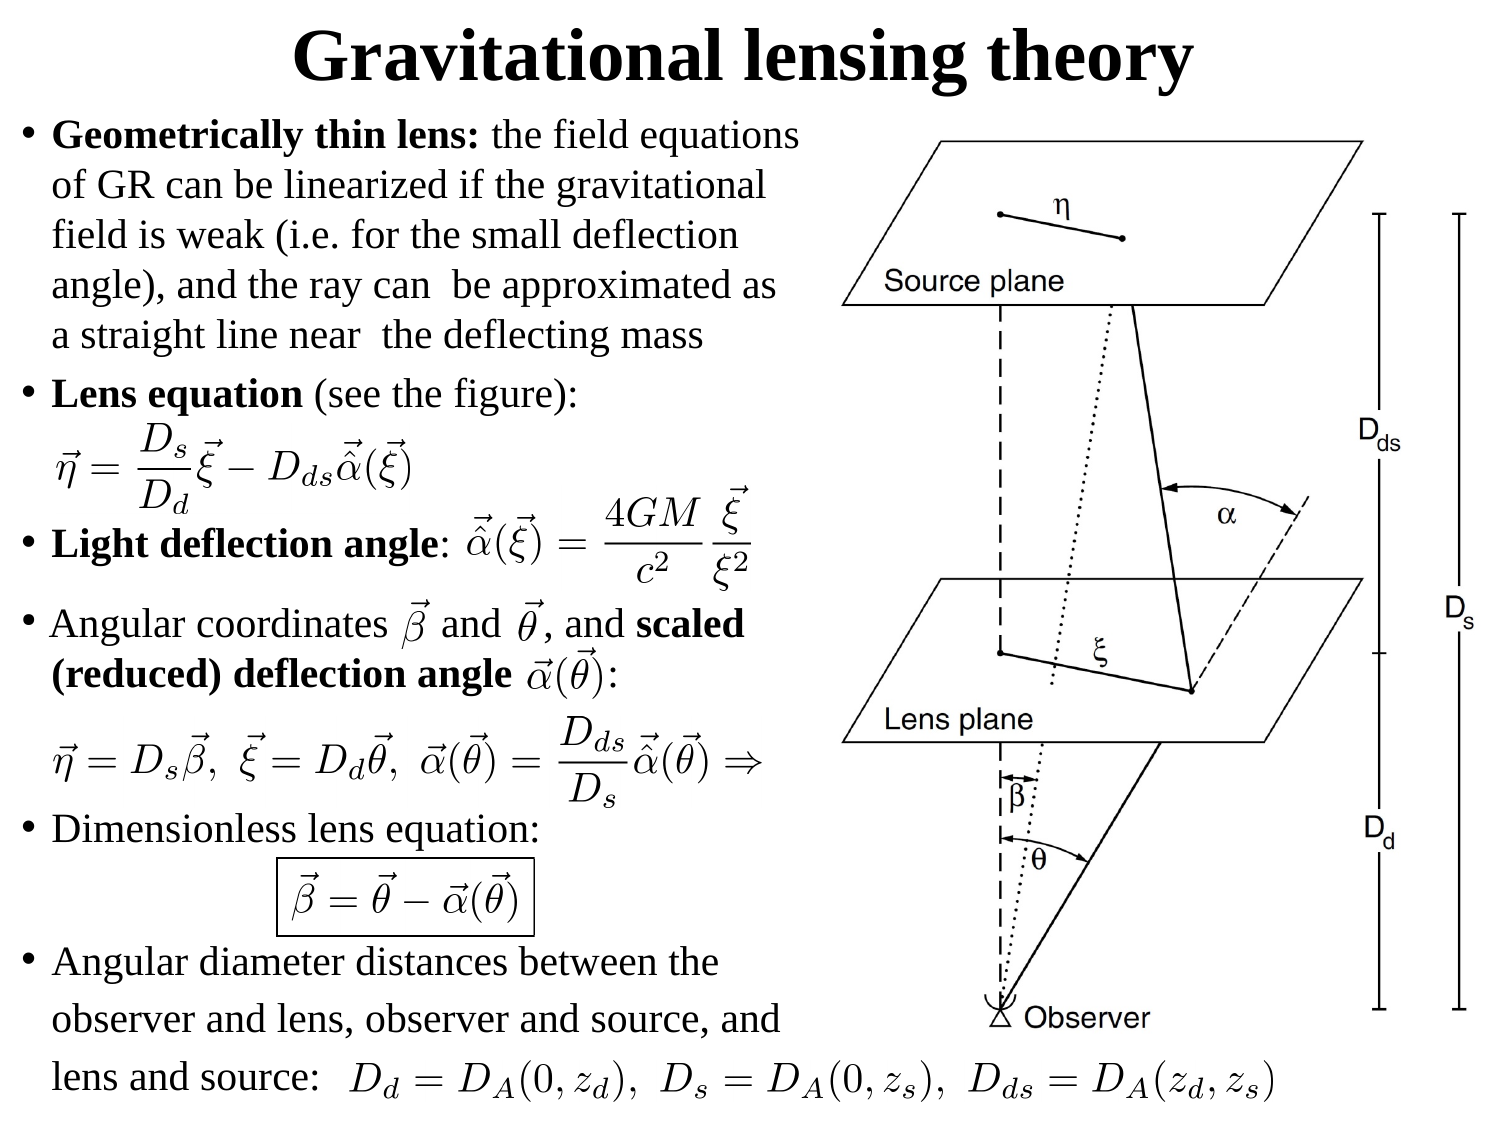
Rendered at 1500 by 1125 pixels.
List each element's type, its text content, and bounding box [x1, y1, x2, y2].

picture [349, 1060, 1273, 1102]
picture [527, 647, 602, 699]
picture [467, 485, 751, 591]
text_box Geometrically thin lens: the field equations of GR can be linearized if the gravitational field is weak (i.e. for the small deflection angle), and the ray can be approximated as a straight line near the deflecting mass Lens equation (see the figure): Light deflection angle: Angular coordinates and , and scaled (reduced) deflection angle : Dimensionless lens equation: Angular diameter distances between the observer and lens, observer and source, and lens and source: [6, 99, 818, 1107]
picture [53, 716, 762, 808]
title Gravitational lensing theory [12, 6, 1475, 95]
picture [401, 599, 430, 649]
picture [56, 423, 410, 515]
picture [276, 857, 535, 937]
picture [518, 599, 544, 641]
picture [834, 133, 1482, 1034]
